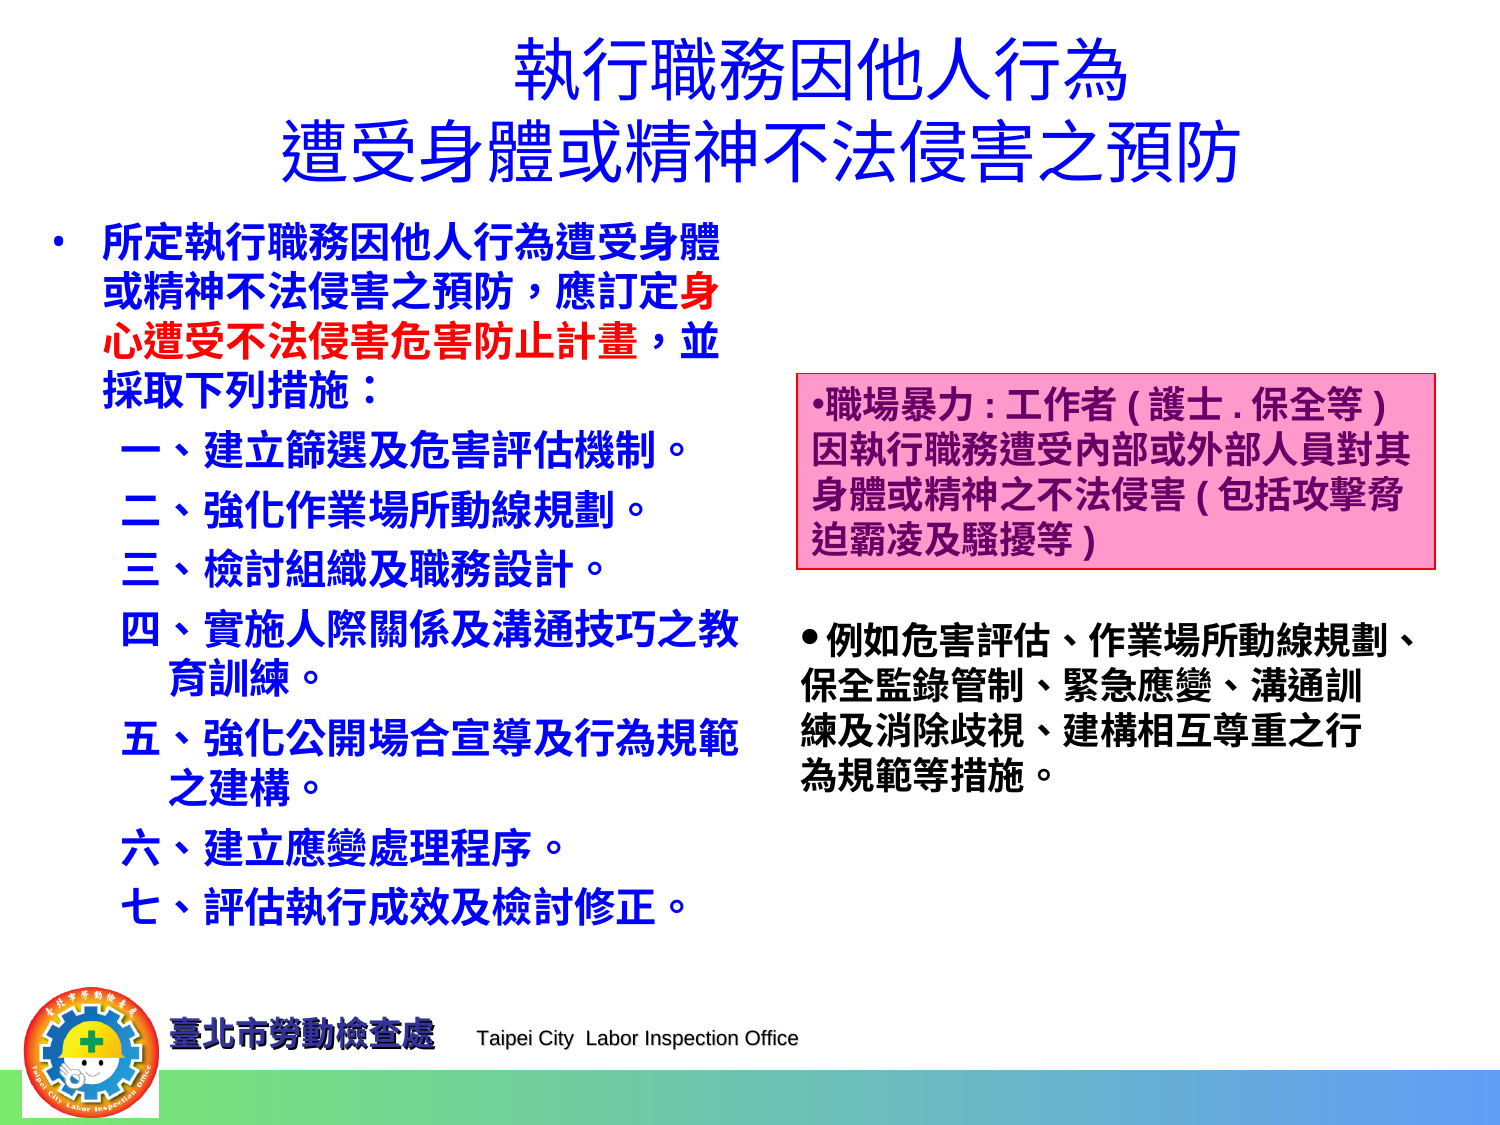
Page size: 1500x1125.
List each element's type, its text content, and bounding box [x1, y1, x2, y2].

title 執行職務因他人行為 遭受身體或精神不法侵害之預防 [86, 18, 1437, 207]
text_box 職場暴力:工作者(護士.保全等)因執行職務遭受內部或外部人員對其身體或精神之不法侵害(包括攻擊脅迫霸凌及騷擾等) [797, 373, 1435, 569]
picture [22, 987, 159, 1118]
text_box 例如危害評估、作業場所動線規劃、保全監錄管制、緊急應變、溝通訓練及消除歧視、建構相互尊重之行為規範等措施。 [785, 609, 1412, 874]
list 所定執行職務因他人行為遭受身體或精神不法侵害之預防，應訂定身心遭受不法侵害危害防止計畫，並採取下列措施： 一、建立篩選及危害評估機制。 二、強化作業場所動線規劃。 三、檢討組織及職務設計。 四、實施人際關係及溝通技巧之教育訓練。 五、強化公開場合宣導及行為規範之建構。 六、建立應變處理程序。 七、評估執行成效及檢討修正。 [31, 208, 767, 939]
